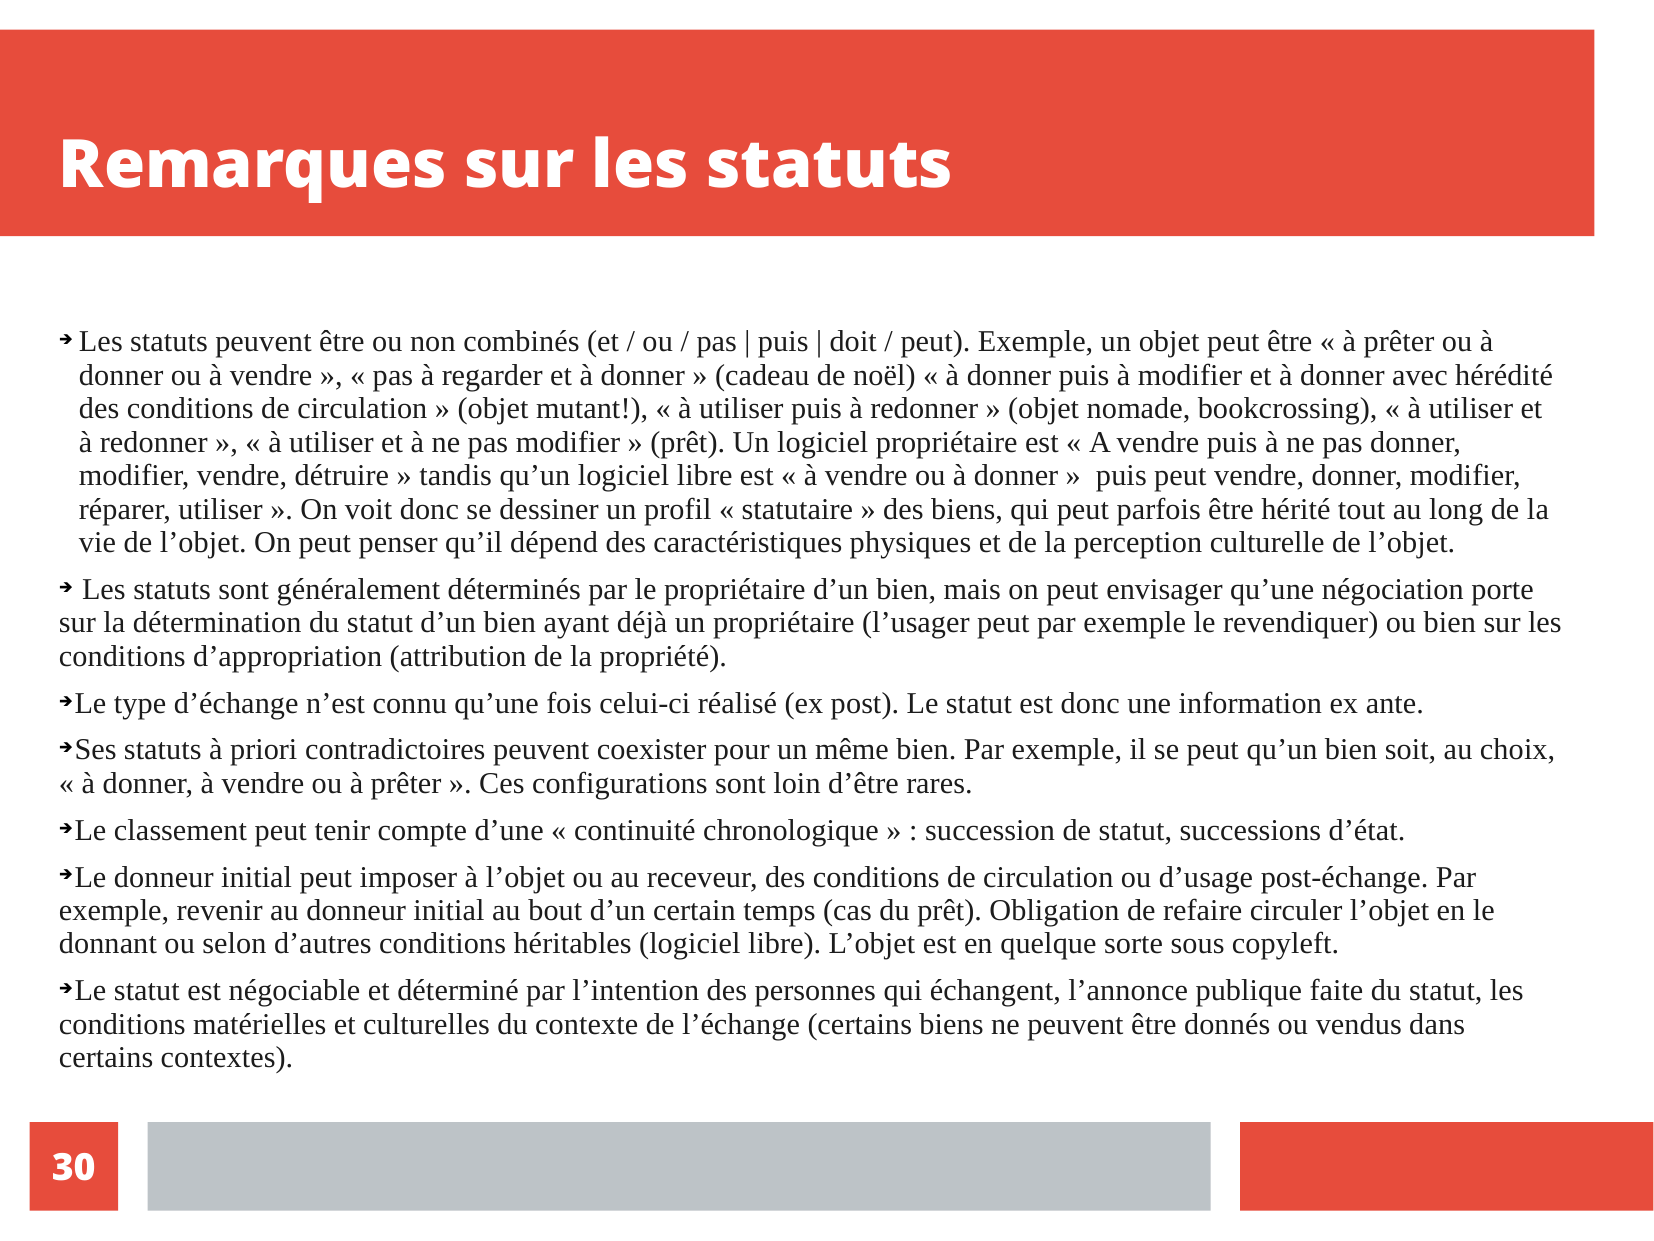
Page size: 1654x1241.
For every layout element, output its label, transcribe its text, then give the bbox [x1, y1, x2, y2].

list Les statuts peuvent être ou non combinés (et / ou / pas | puis | doit / peut). Exemple, un objet peut être « à prêter ou à donner ou à vendre », « pas à regarder et à donner » (cadeau de noël) « à donner puis à modifier et à donner avec hérédité des conditions de circulation » (objet mutant!), « à utiliser puis à redonner » (objet nomade, bookcrossing), « à utiliser et à redonner », « à utiliser et à ne pas modifier » (prêt). Un logiciel propriétaire est « A vendre puis à ne pas donner, modifier, vendre, détruire » tandis qu’un logiciel libre est « à vendre ou à donner » puis peut vendre, donner, modifier, réparer, utiliser ». On voit donc se dessiner un profil « statutaire » des biens, qui peut parfois être hérité tout au long de la vie de l’objet. On peut penser qu’il dépend des caractéristiques physiques et de la perception culturelle de l’objet. Les statuts sont généralement déterminés par le propriétaire d’un bien, mais on peut envisager qu’une négociation porte sur la détermination du statut d’un bien ayant déjà un propriétaire (l’usager peut par exemple le revendiquer) ou bien sur les conditions d’appropriation (attribution de la propriété). Le type d’échange n’est connu qu’une fois celui-ci réalisé (ex post). Le statut est donc une information ex ante. Ses statuts à priori contradictoires peuvent coexister pour un même bien. Par exemple, il se peut qu’un bien soit, au choix, « à donner, à vendre ou à prêter ». Ces configurations sont loin d’être rares. Le classement peut tenir compte d’une « continuité chronologique » : succession de statut, successions d’état. Le donneur initial peut imposer à l’objet ou au receveur, des conditions de circulation ou d’usage post-échange. Par exemple, revenir au donneur initial au bout d’un certain temps (cas du prêt). Obligation de refaire circuler l’objet en le donnant ou selon d’autres conditions héritables (logiciel libre). L’objet est en quelque sorte sous copyleft. Le statut est négociable et déterminé par l’intention des personnes qui échangent, l’annonce publique faite du statut, les conditions matérielles et culturelles du contexte de l’échange (certains biens ne peuvent être donnés ou vendus dans certains contextes). [59, 324, 1565, 1093]
title Remarques sur les statuts [59, 59, 1595, 207]
